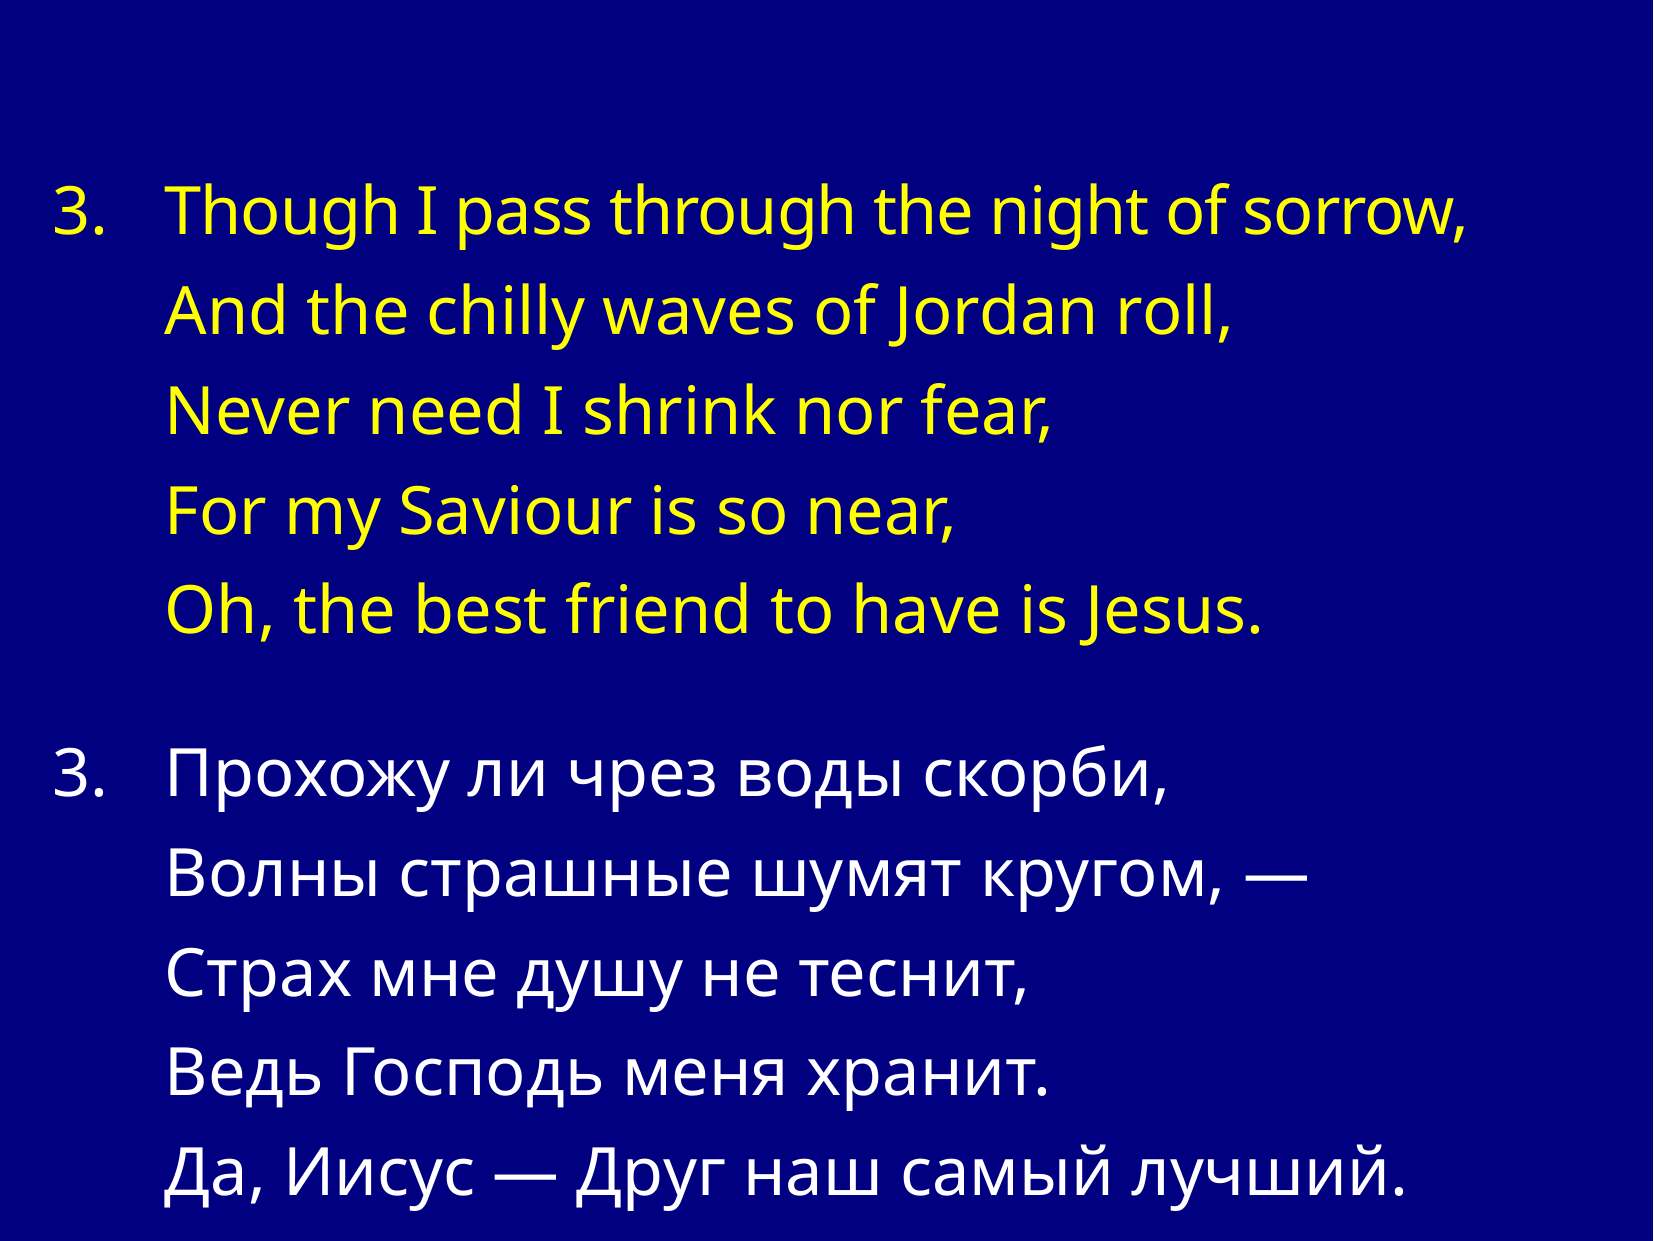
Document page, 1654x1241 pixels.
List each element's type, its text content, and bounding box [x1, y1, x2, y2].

text_box 3. Прохожу ли чрез воды скорби, Волны страшные шумят кругом, — Страх мне душу не теснит, Ведь Господь меня хранит. Да, Иисус — Друг наш самый лучший. [37, 618, 1653, 1182]
text_box 3. Though I pass through the night of sorrow, And the chilly waves of Jordan roll, Never need I shrink nor fear, For my Saviour is so near, Oh, the best friend to have is Jesus. [37, 56, 1653, 618]
